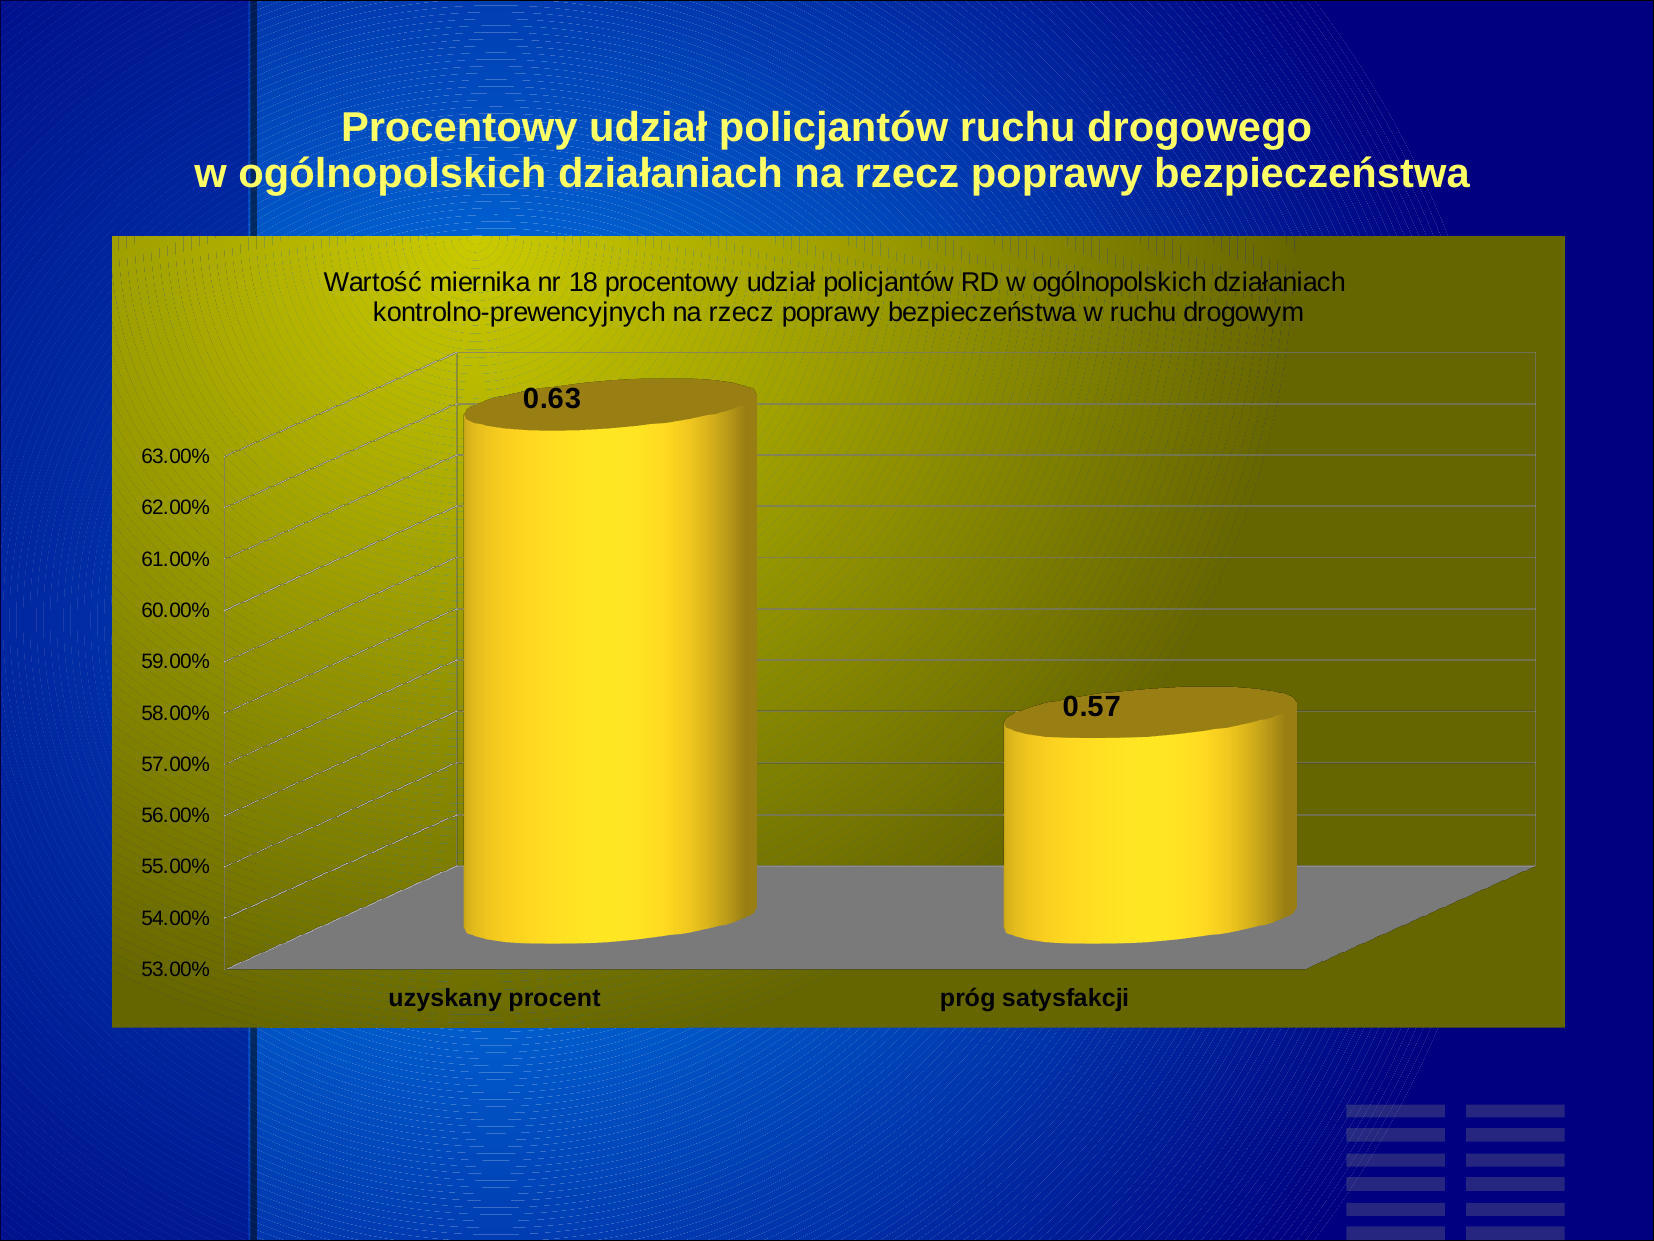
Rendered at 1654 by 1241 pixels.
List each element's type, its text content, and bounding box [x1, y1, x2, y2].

title Procentowy udział policjantów ruchu drogowego w ogólnopolskich działaniach na rzecz poprawy bezpieczeństwa [82, 47, 1571, 253]
chart [112, 236, 1565, 1028]
